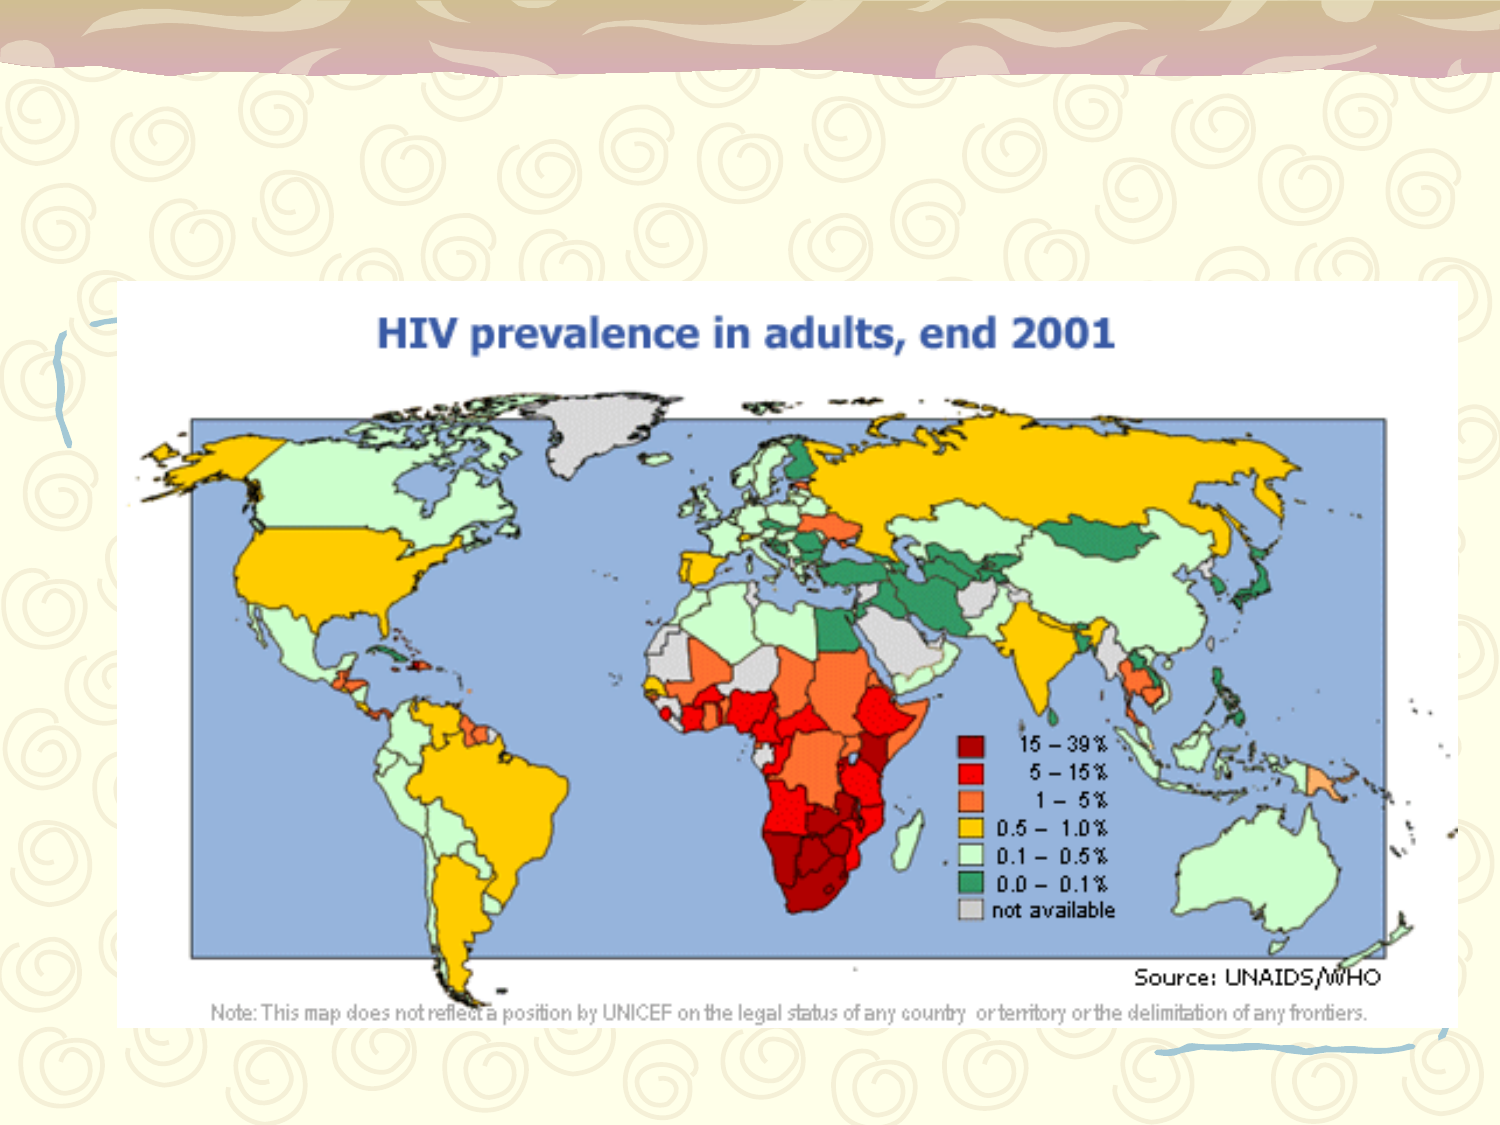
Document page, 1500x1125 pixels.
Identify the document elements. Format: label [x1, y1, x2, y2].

picture [117, 281, 1458, 1028]
